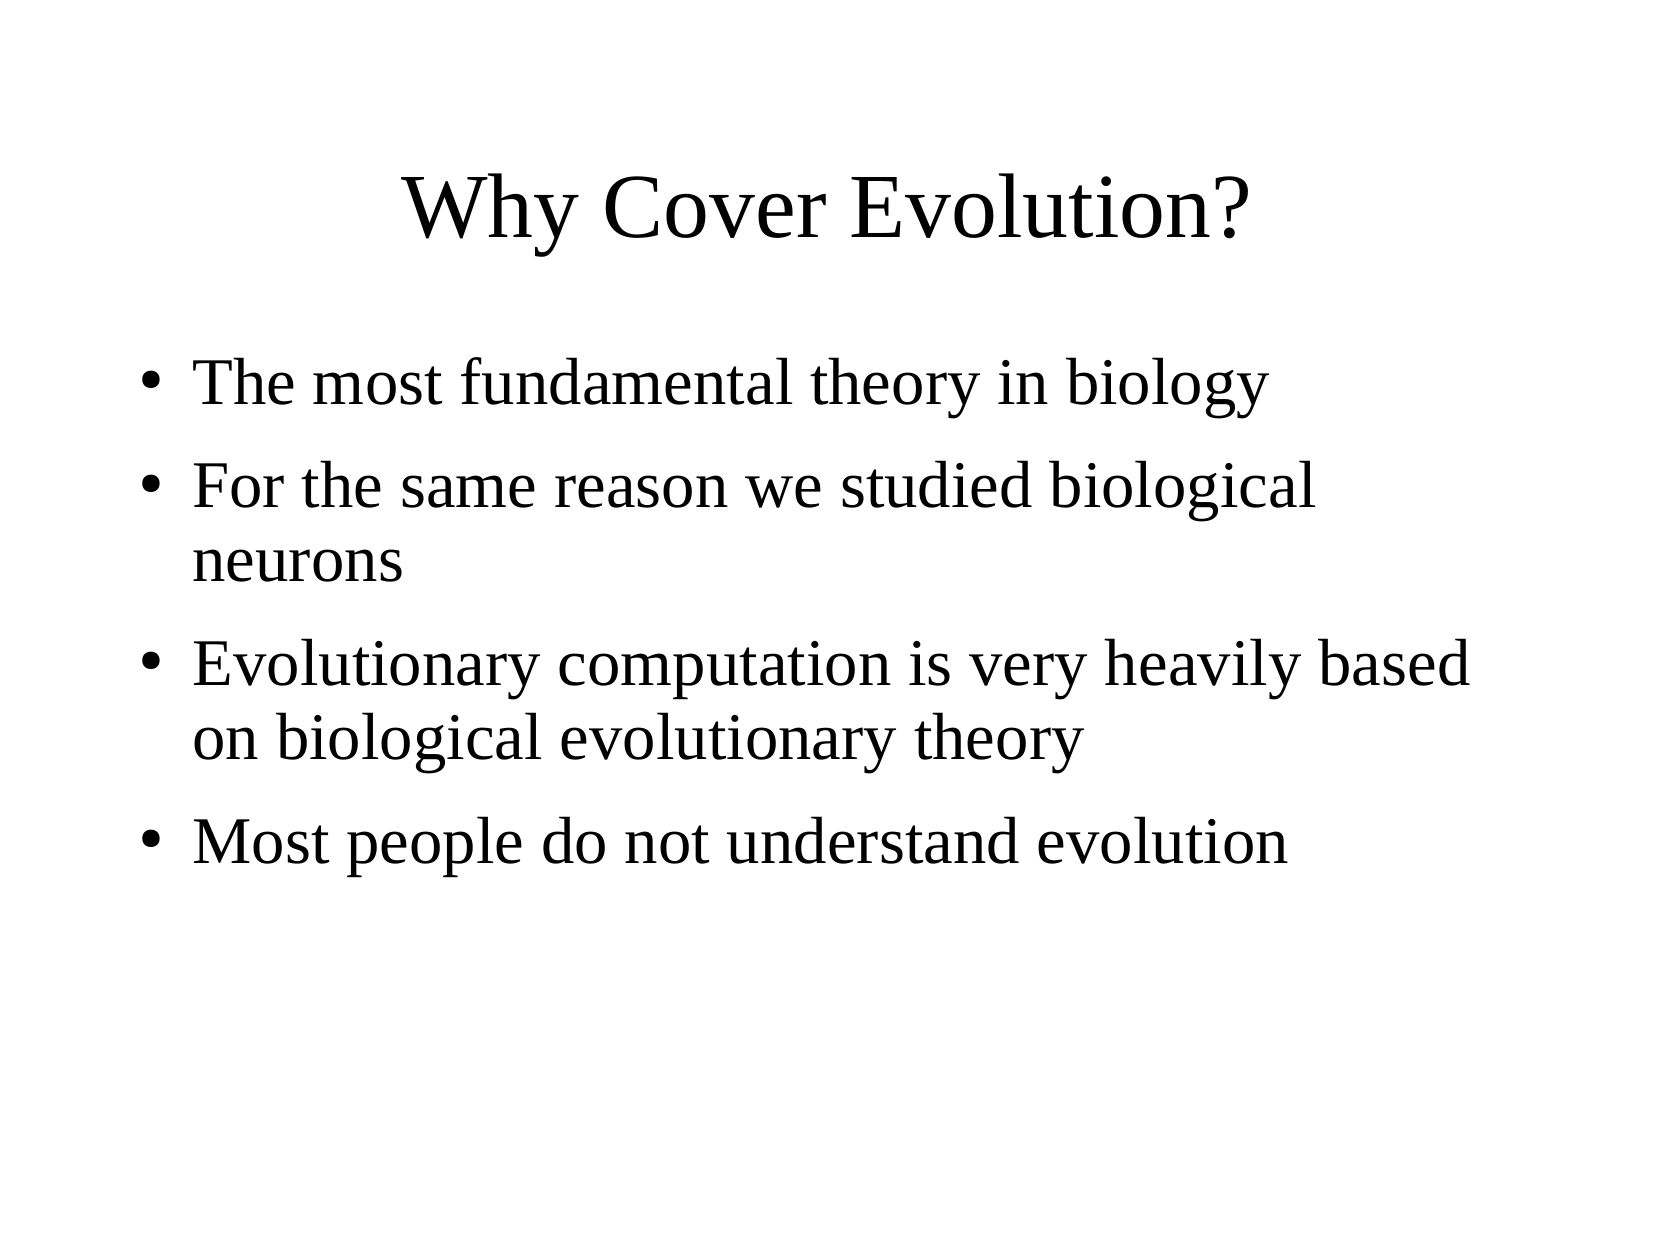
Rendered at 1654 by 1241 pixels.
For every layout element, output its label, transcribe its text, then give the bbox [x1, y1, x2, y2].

list The most fundamental theory in biology For the same reason we studied biological neurons Evolutionary computation is very heavily based on biological evolutionary theory Most people do not understand evolution [121, 344, 1534, 1127]
title Why Cover Evolution? [121, 102, 1534, 311]
